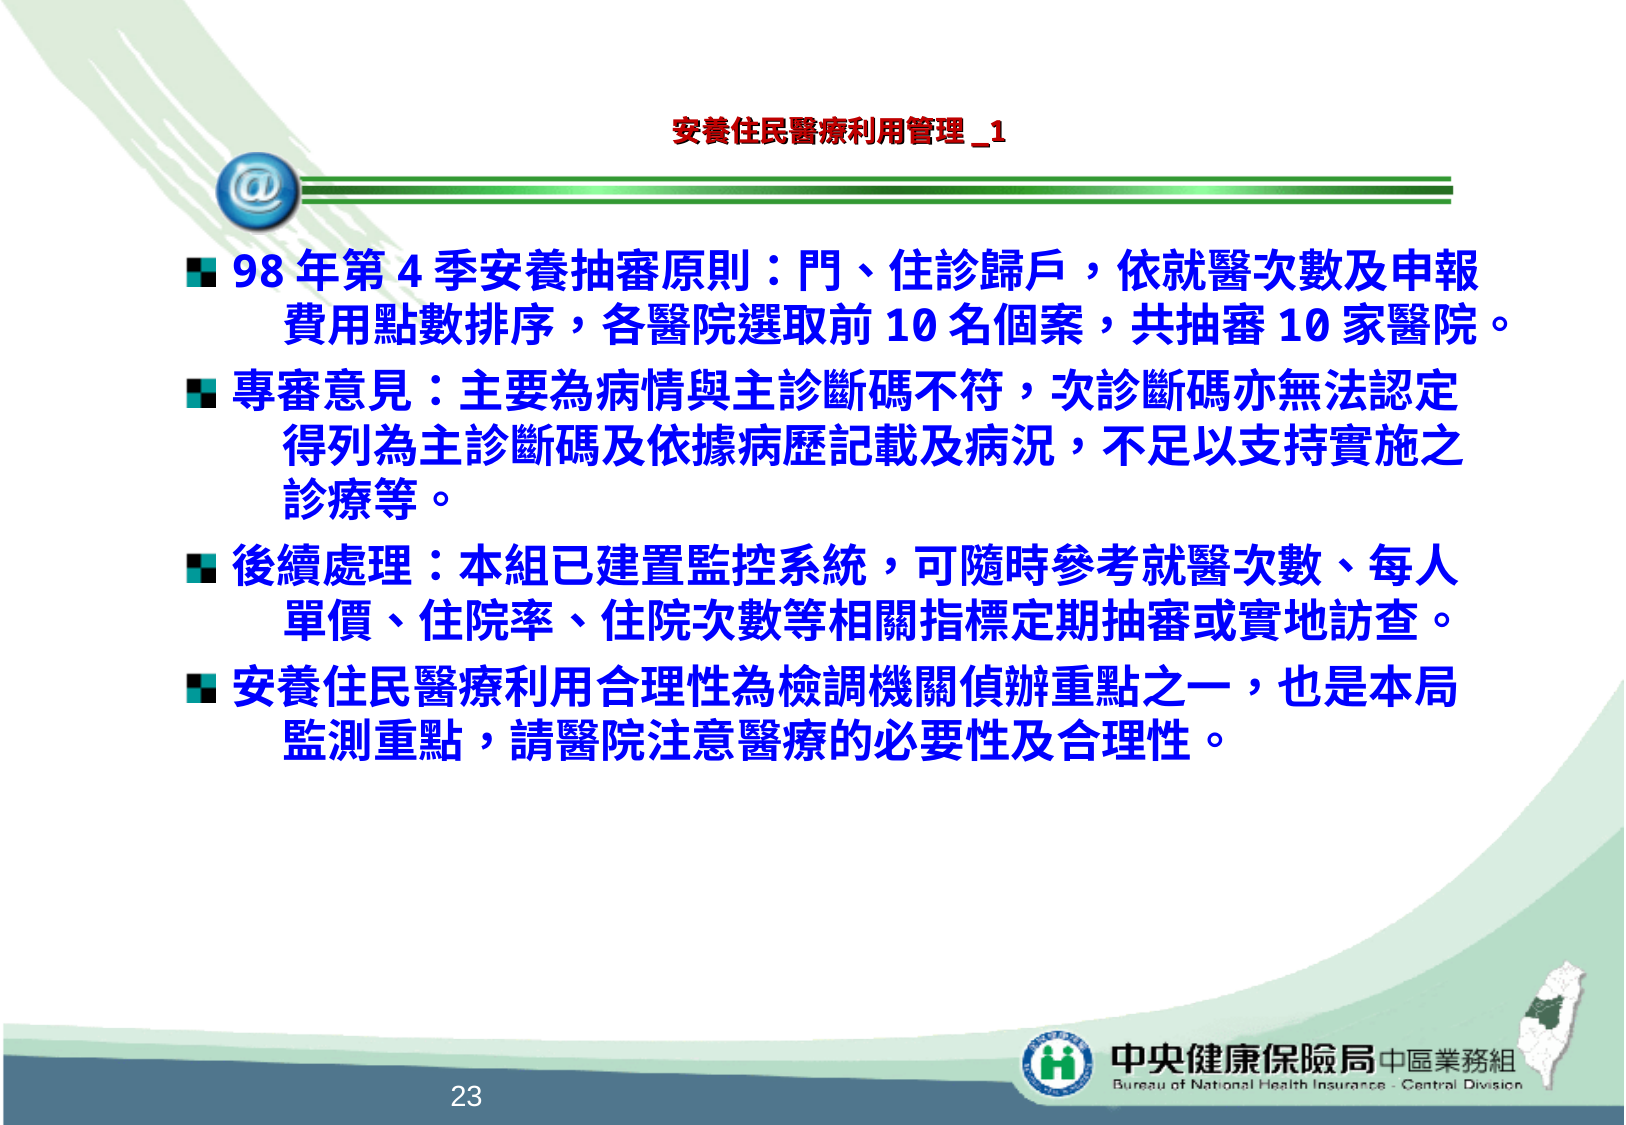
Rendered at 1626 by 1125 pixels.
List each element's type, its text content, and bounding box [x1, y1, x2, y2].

text_box [435, 1065, 815, 1125]
title 安養住民醫療利用管理_1 [139, 58, 1539, 236]
list 98年第4季安養抽審原則：門、住診歸戶，依就醫次數及申報費用點數排序，各醫院選取前10名個案，共抽審10家醫院。 專審意見：主要為病情與主診斷碼不符，次診斷碼亦無法認定得列為主診斷碼及依據病歷記載及病況，不足以支持實施之診療等。 後續處理：本組已建置監控系統，可隨時參考就醫次數、每人單價、住院率、住院次數等相關指標定期抽審或實地訪查。 安養住民醫療利用合理性為檢調機關偵辦重點之一，也是本局監測重點，請醫院注意醫療的必要性及合理性。 [165, 234, 1498, 997]
